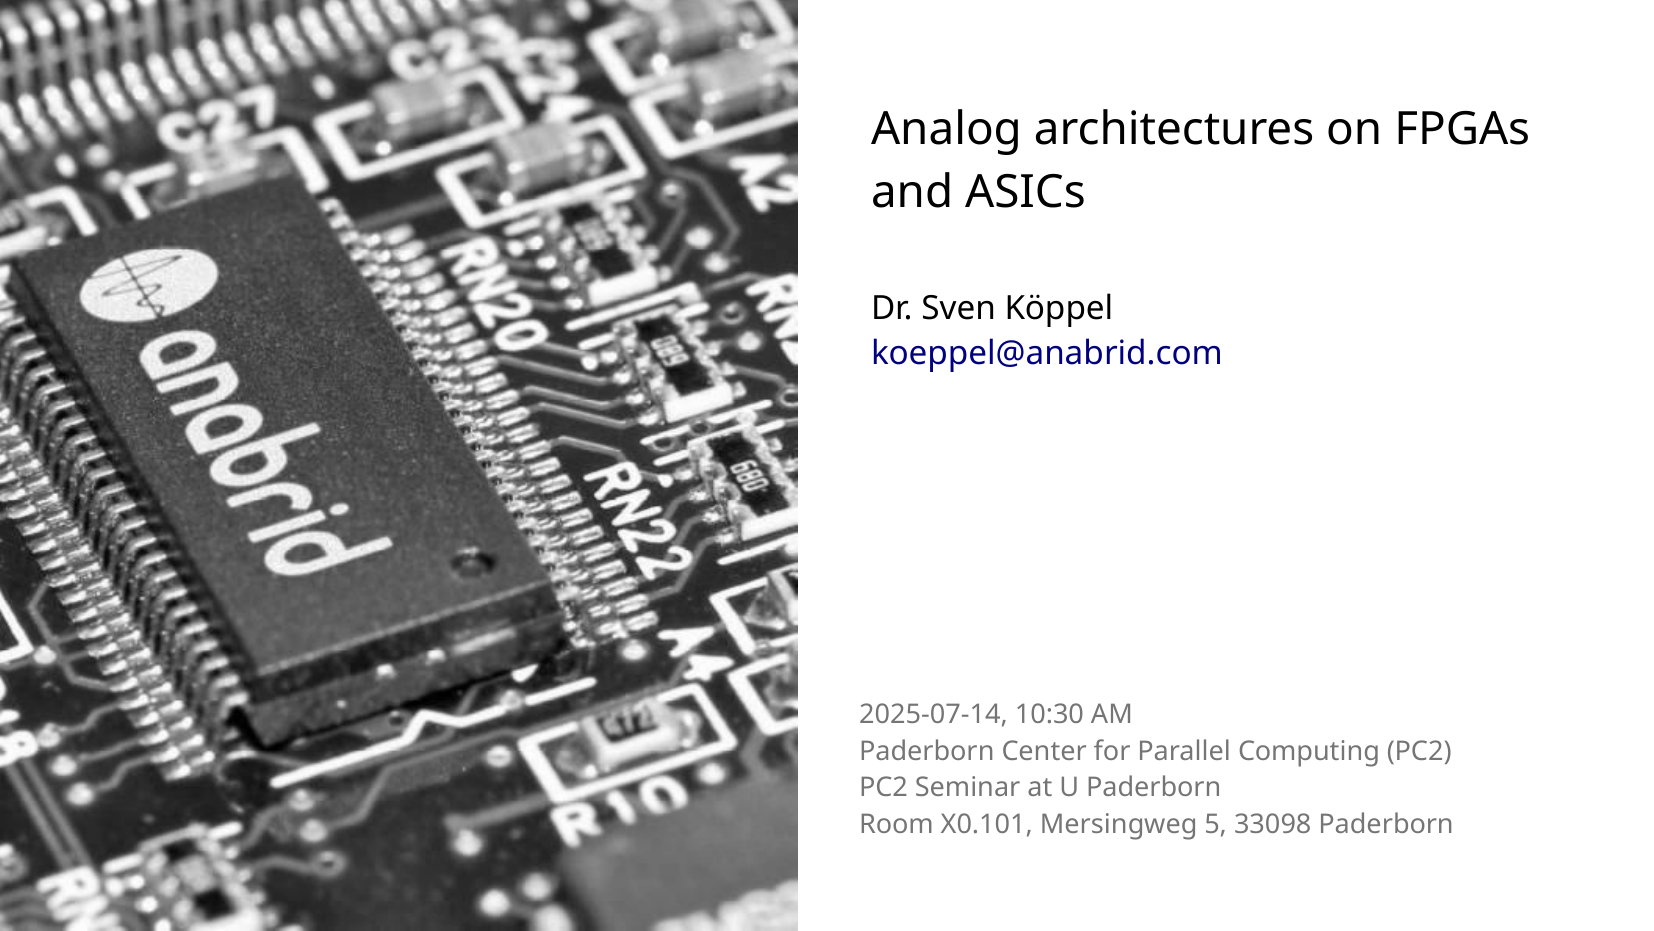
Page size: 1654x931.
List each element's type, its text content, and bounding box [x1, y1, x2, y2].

text_box 2025-07-14, 10:30 AM Paderborn Center for Parallel Computing (PC2) PC2 Seminar at U Paderborn Room X0.101, Mersingweg 5, 33098 Paderborn [844, 687, 1595, 886]
picture [0, 0, 798, 931]
text_box Analog architectures on FPGAs and ASICs Dr. Sven Köppel koeppel@anabrid.com [856, 88, 1595, 567]
